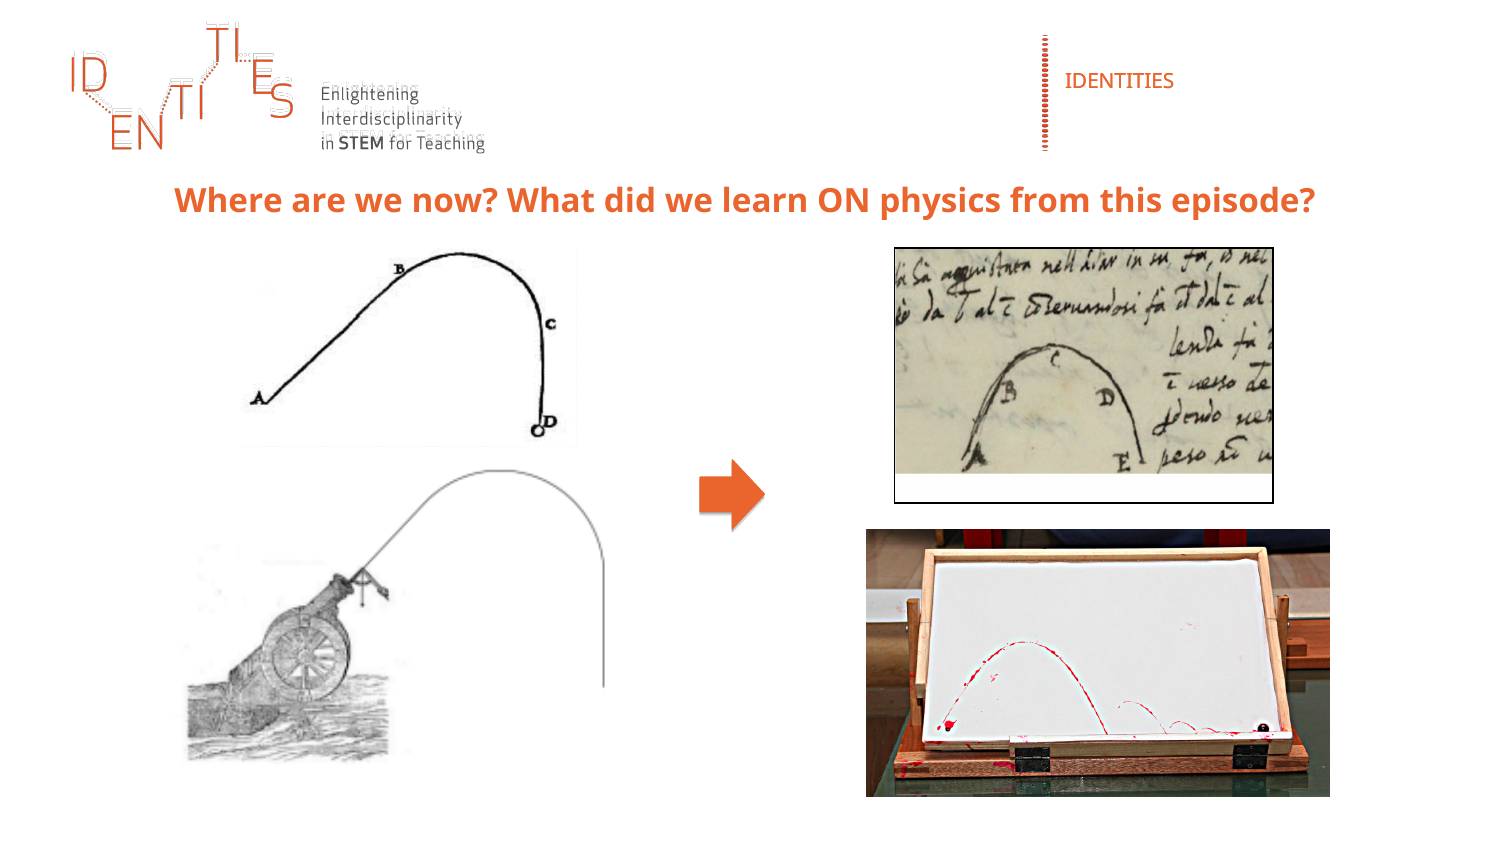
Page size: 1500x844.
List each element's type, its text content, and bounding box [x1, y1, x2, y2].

picture [112, 242, 668, 844]
picture [1042, 35, 1051, 151]
text_box [700, 459, 765, 529]
picture [895, 248, 1273, 502]
text_box IDENTITIES [1050, 60, 1472, 121]
picture [71, 18, 485, 157]
picture [865, 528, 1330, 797]
text_box Where are we now? What did we learn ON physics from this episode? [61, 171, 1439, 228]
